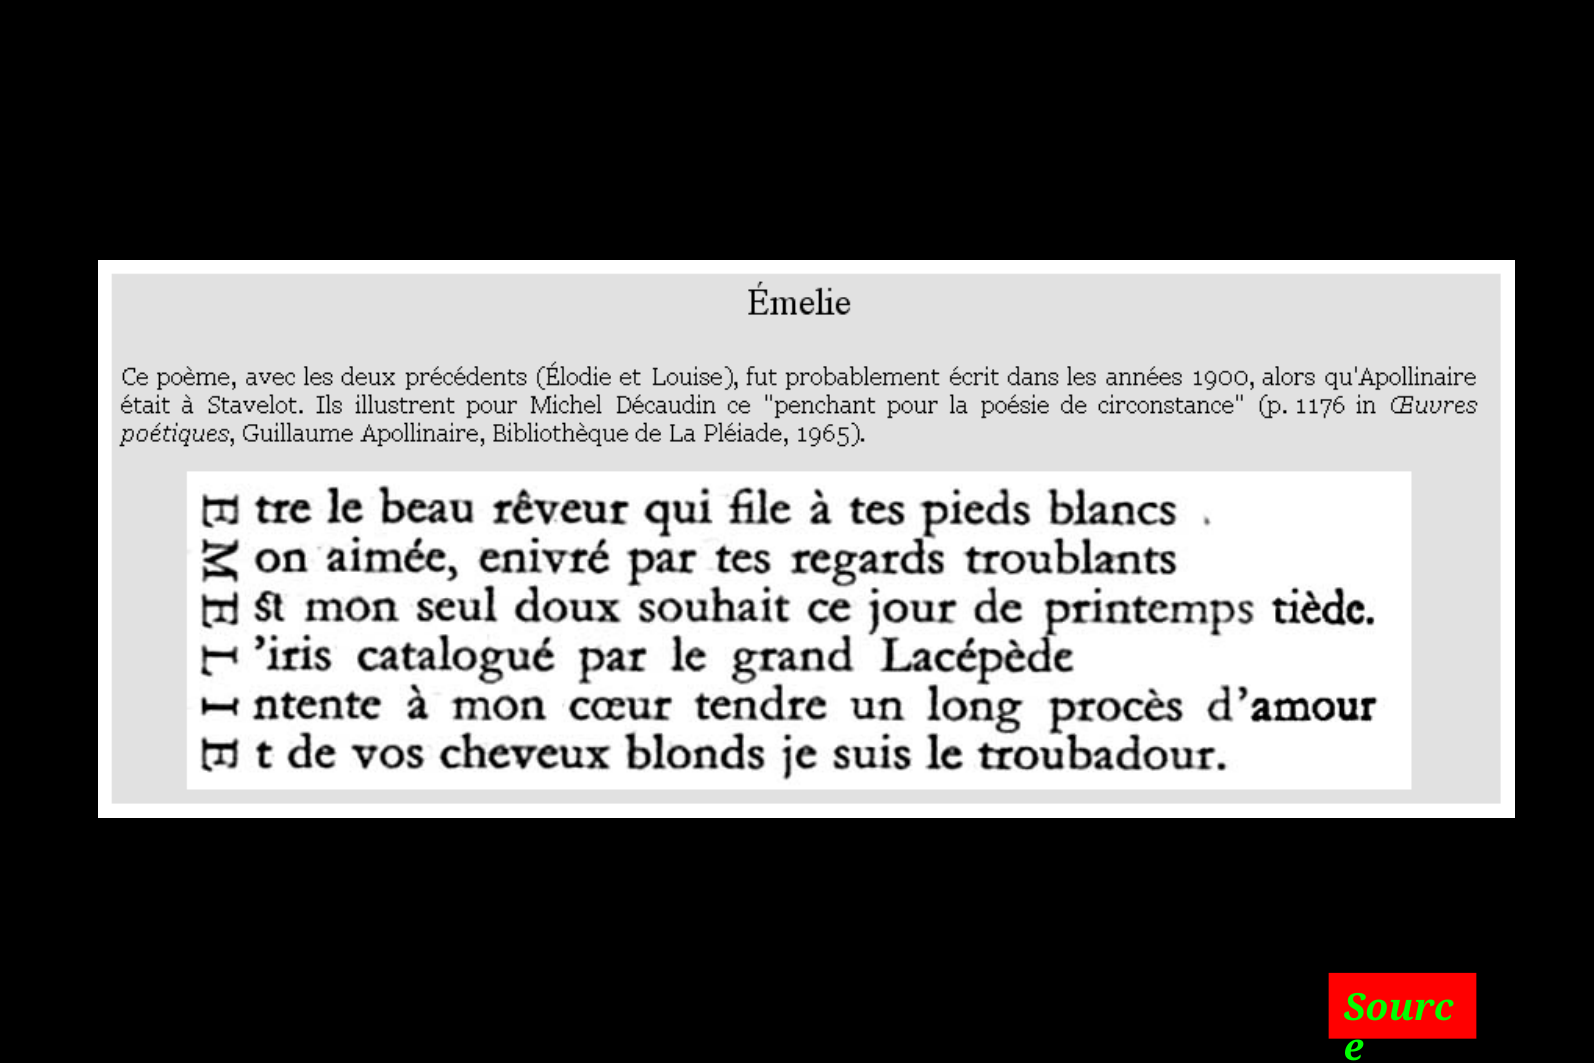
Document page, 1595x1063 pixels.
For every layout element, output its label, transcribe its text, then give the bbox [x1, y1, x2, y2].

picture [98, 260, 1515, 818]
text_box Source [1328, 972, 1477, 1034]
